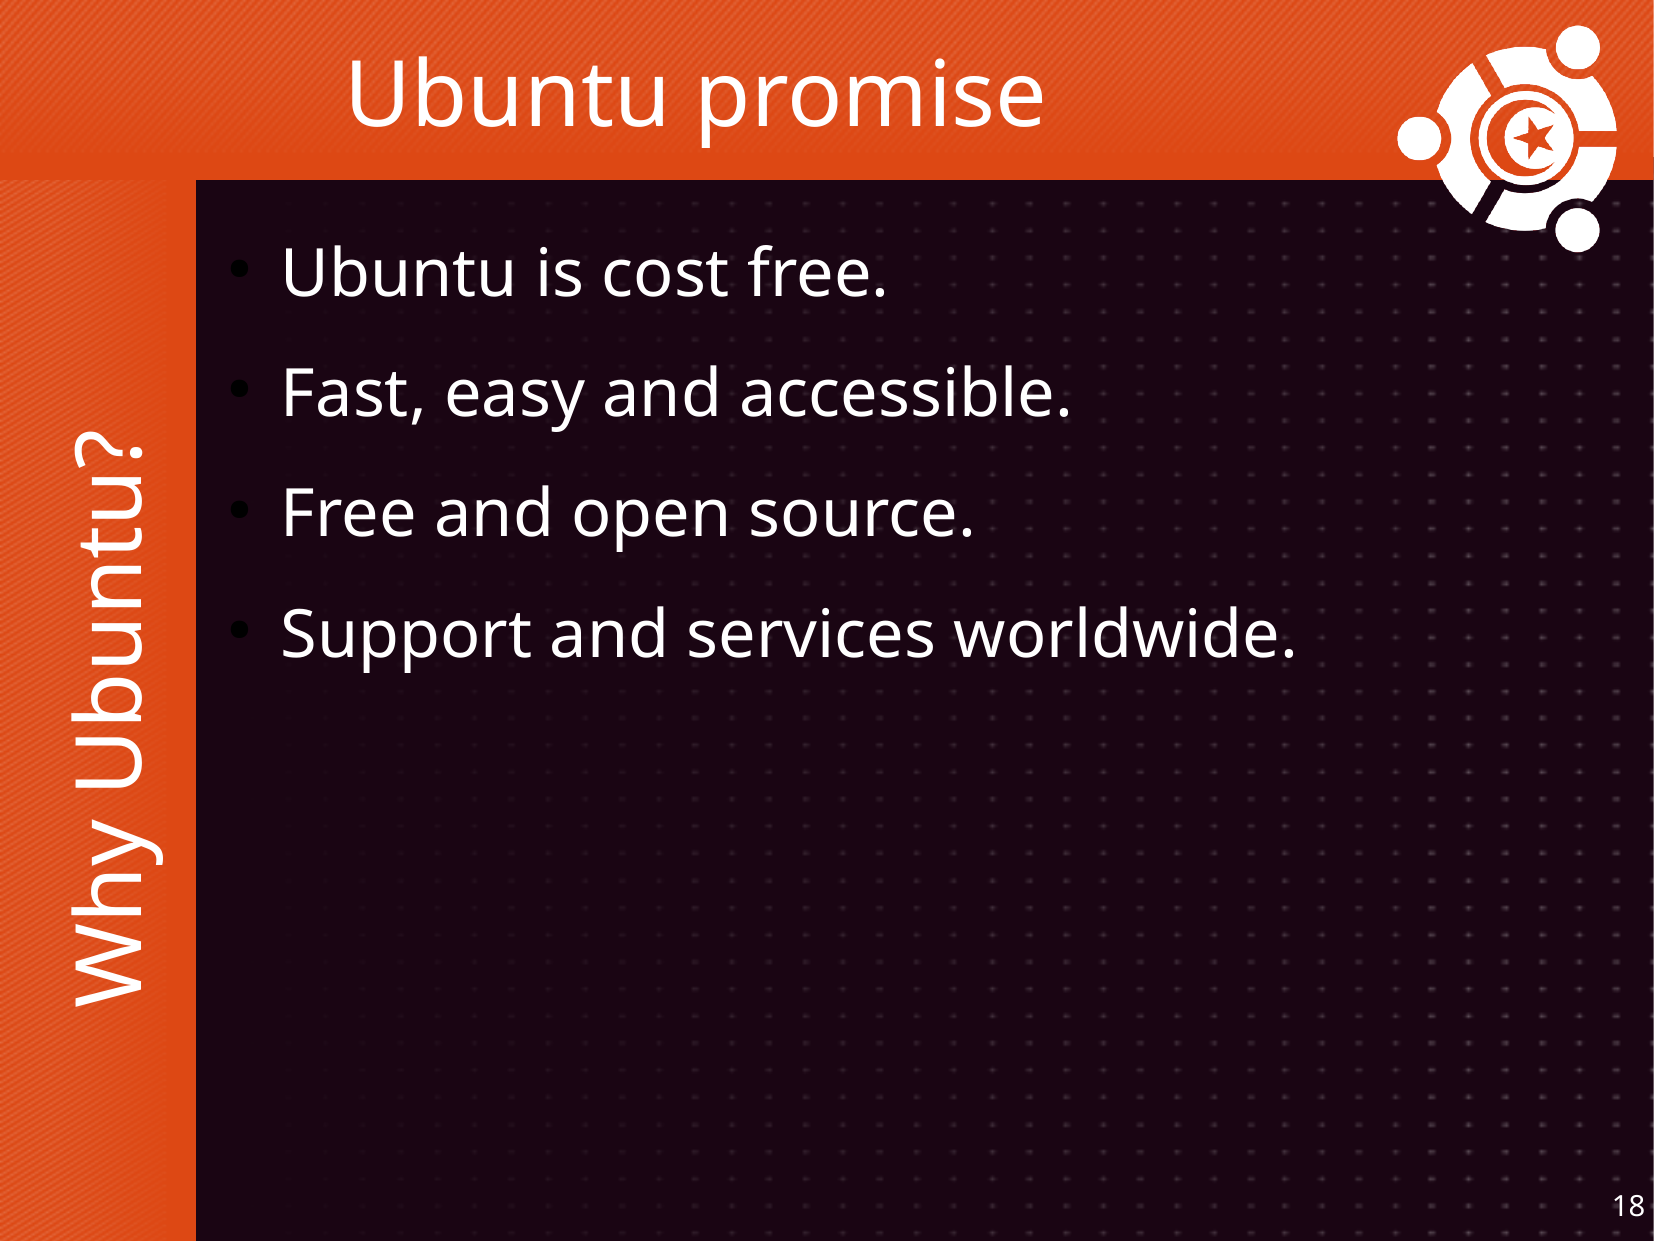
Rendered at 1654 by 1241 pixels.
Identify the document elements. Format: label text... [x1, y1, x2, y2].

title Why Ubuntu? [17, 210, 196, 1229]
list Ubuntu is cost free. Fast, easy and accessible. Free and open source. Support and services worldwide. [210, 225, 1639, 1186]
title Ubuntu promise [0, 2, 1394, 181]
picture [0, 0, 1654, 1241]
